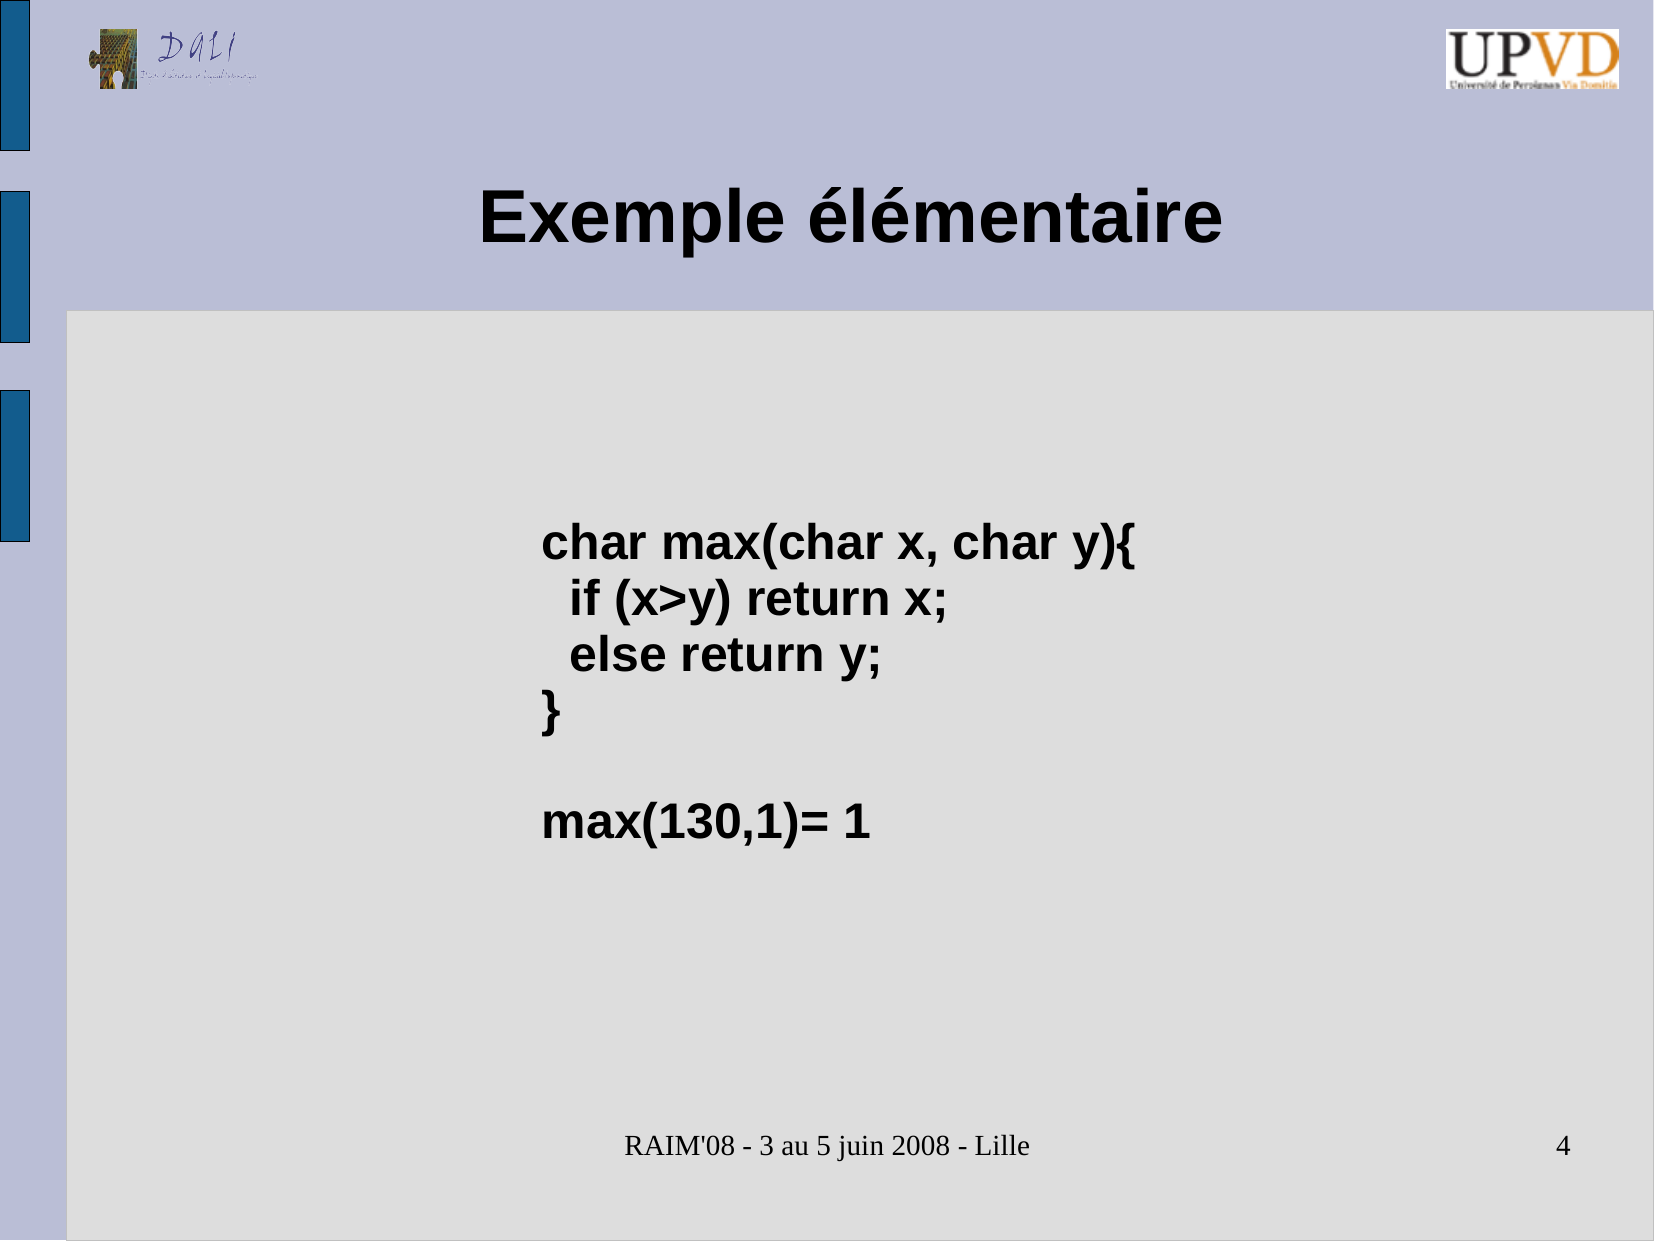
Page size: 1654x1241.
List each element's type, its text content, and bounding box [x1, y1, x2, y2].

text_box Exemple élémentaire [463, 167, 1240, 266]
text_box char max(char x, char y){ if (x>y) return x; else return y; } max(130,1)= 1 [527, 507, 1152, 864]
picture [1446, 29, 1619, 89]
picture [88, 29, 261, 89]
